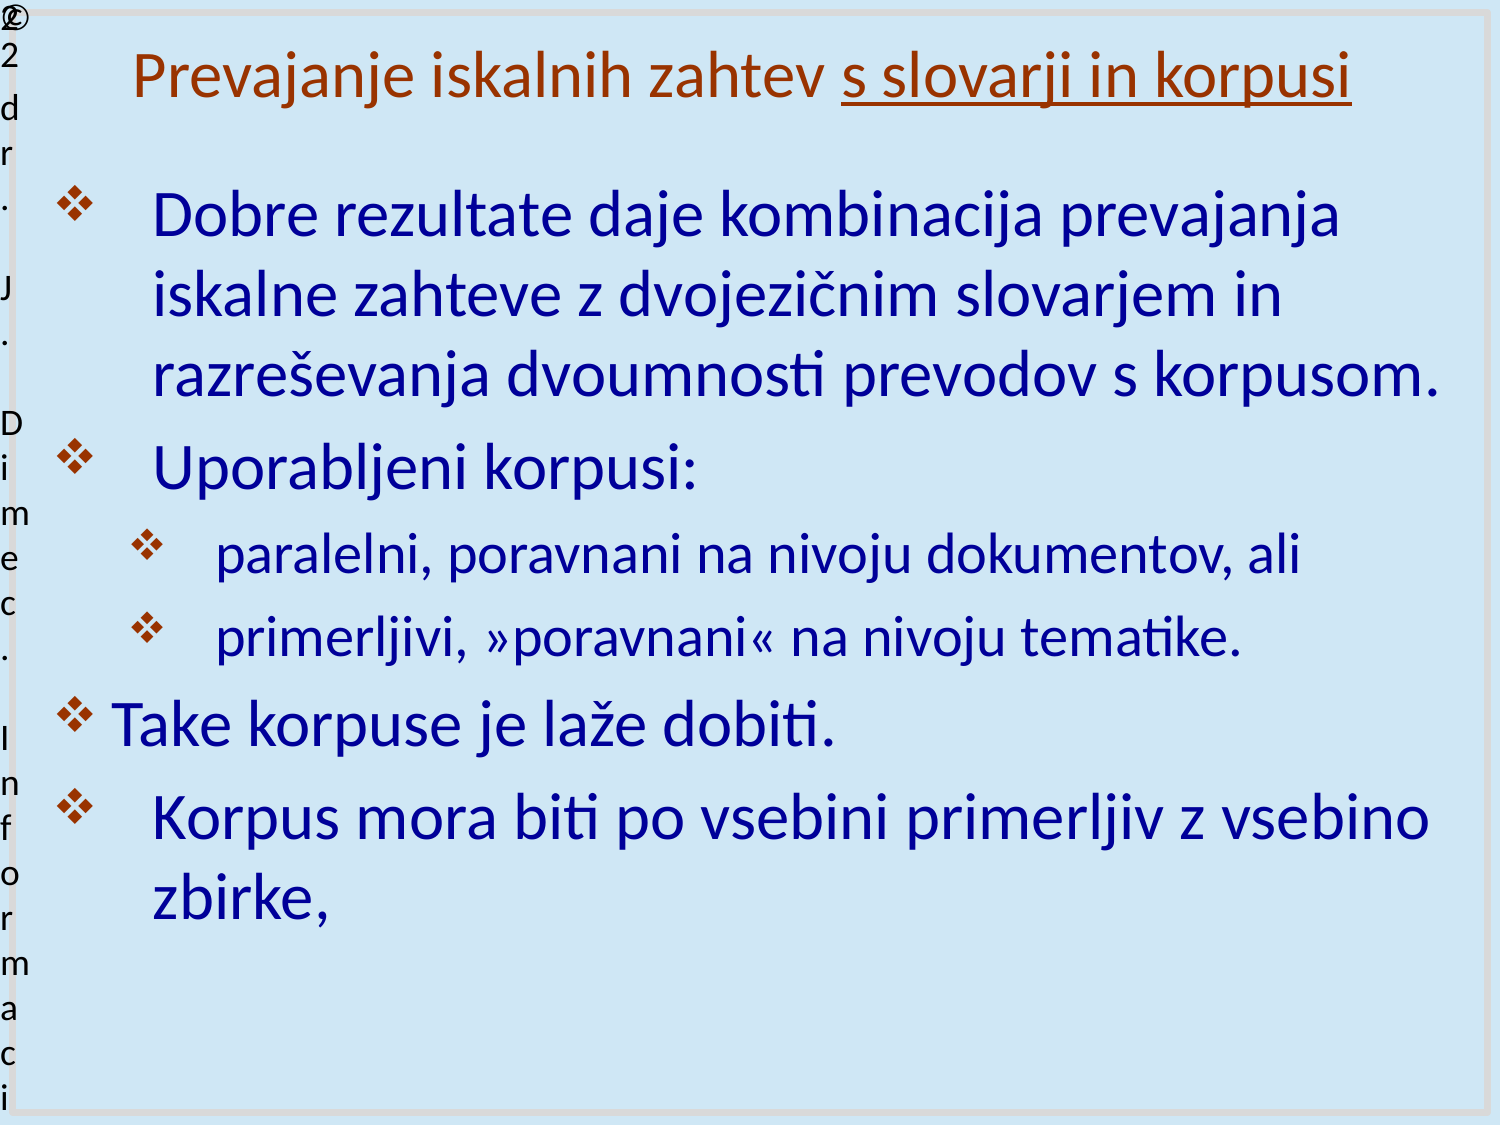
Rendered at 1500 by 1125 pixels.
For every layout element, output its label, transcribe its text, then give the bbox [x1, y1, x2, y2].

title Prevajanje iskalnih zahtev s slovarji in korpusi [37, 24, 1463, 117]
list Dobre rezultate daje kombinacija prevajanja iskalne zahteve z dvojezičnim slovarjem in razreševanja dvoumnosti prevodov s korpusom. Uporabljeni korpusi: paralelni, poravnani na nivoju dokumentov, ali primerljivi, »poravnani« na nivoju tematike. Take korpuse je laže dobiti. Korpus mora biti po vsebini primerljiv z vsebino zbirke, [37, 162, 1463, 1088]
